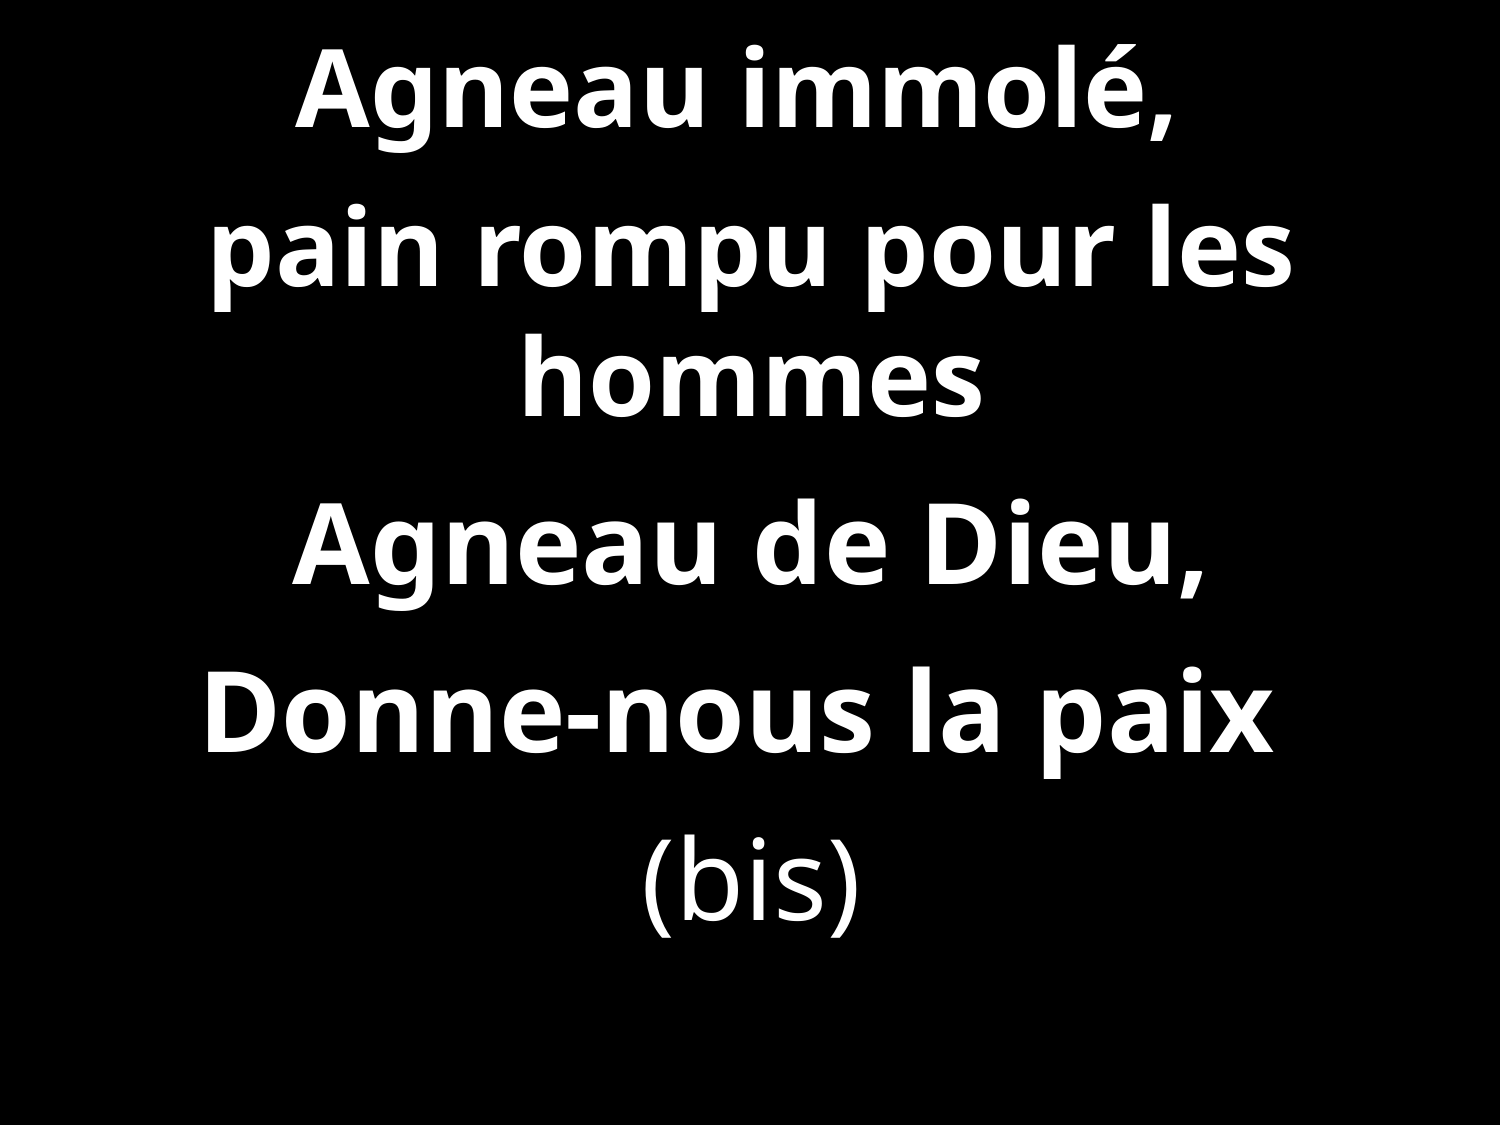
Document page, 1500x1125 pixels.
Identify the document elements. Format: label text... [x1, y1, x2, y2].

list Agneau immolé, pain rompu pour les hommes Agneau de Dieu, Donne-nous la paix (bis) [14, 12, 1489, 1125]
